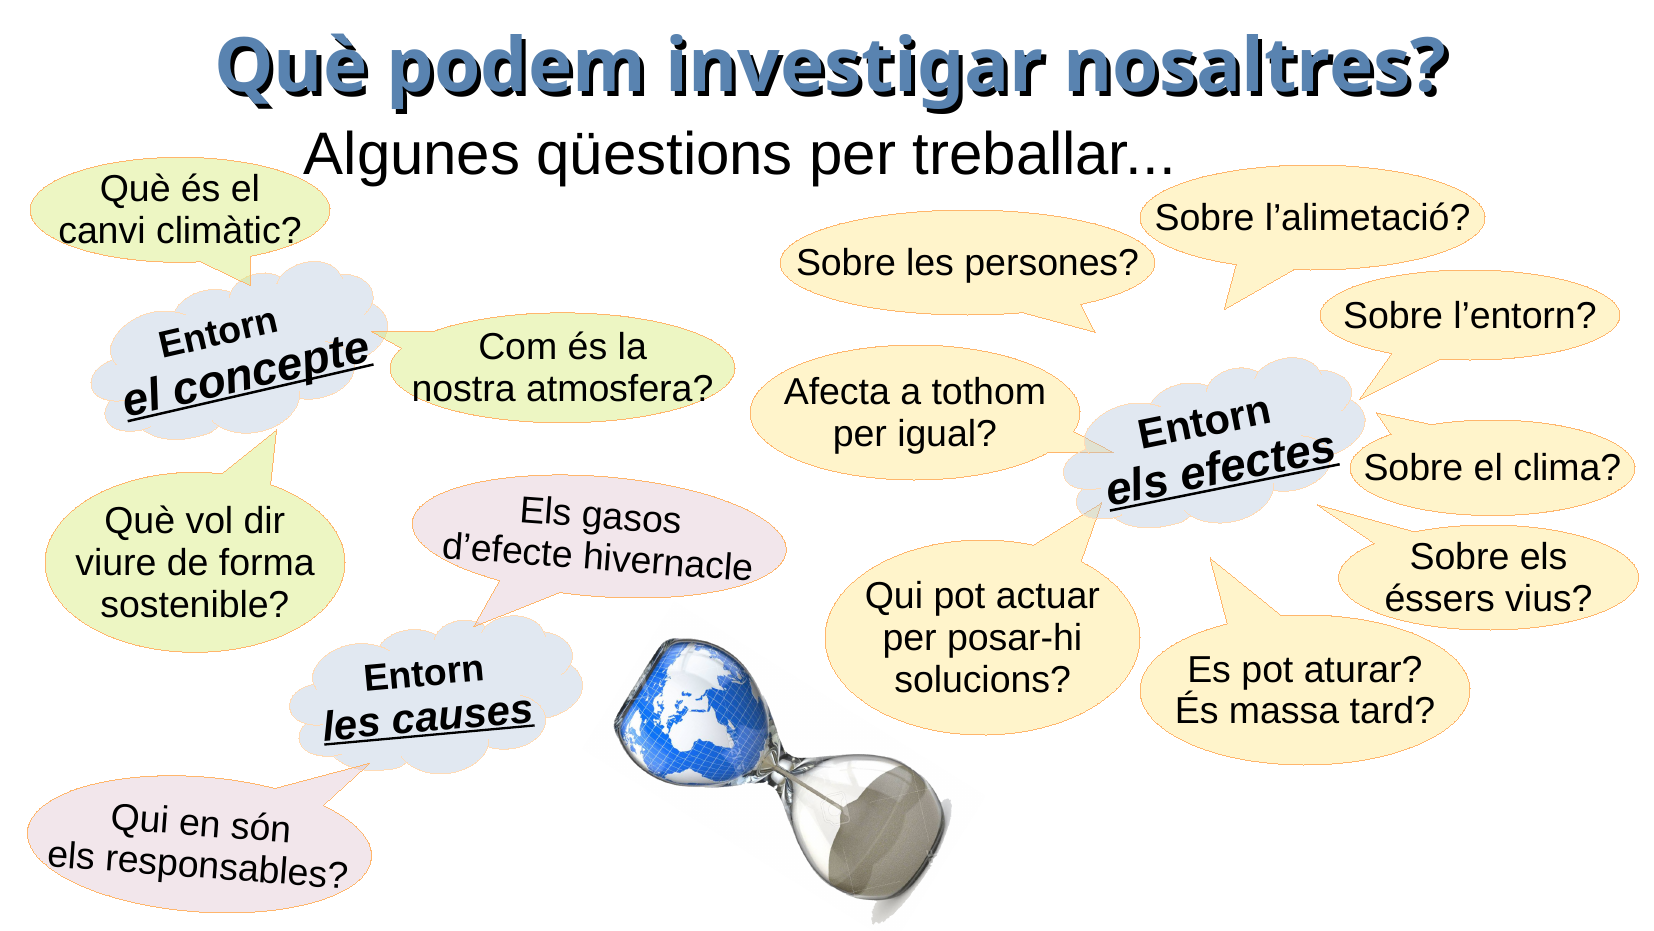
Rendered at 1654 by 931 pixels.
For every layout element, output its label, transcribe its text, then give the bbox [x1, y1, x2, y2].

text_box Sobre l’alimetació? [1140, 165, 1486, 310]
text_box Què és el canvi climàtic? [30, 157, 331, 286]
text_box Entorn el concepte [90, 261, 388, 440]
list Algunes qüestions per treballar... [240, 120, 1418, 188]
text_box Afecta a tothom per igual? [750, 345, 1085, 481]
text_box Sobre el clima? [1350, 412, 1636, 516]
text_box Sobre les persones? [780, 210, 1155, 333]
picture [582, 601, 985, 931]
text_box Qui pot actuar per posar-hi solucions? [825, 515, 1141, 736]
text_box Sobre l’entorn? [1320, 270, 1620, 400]
text_box Els gasos d’efecte hivernacle [412, 474, 787, 627]
text_box Entorn els efectes [1063, 357, 1366, 528]
title Què podem investigar nosaltres? [86, 0, 1576, 141]
text_box Què vol dir viure de forma sostenible? [45, 429, 346, 653]
text_box Com és la nostra atmosfera? [371, 312, 736, 423]
text_box Sobre els éssers vius? [1317, 504, 1639, 631]
text_box Es pot aturar? És massa tard? [1140, 557, 1471, 766]
text_box Entorn les causes [289, 615, 583, 774]
text_box Qui en són els responsables? [27, 763, 372, 913]
